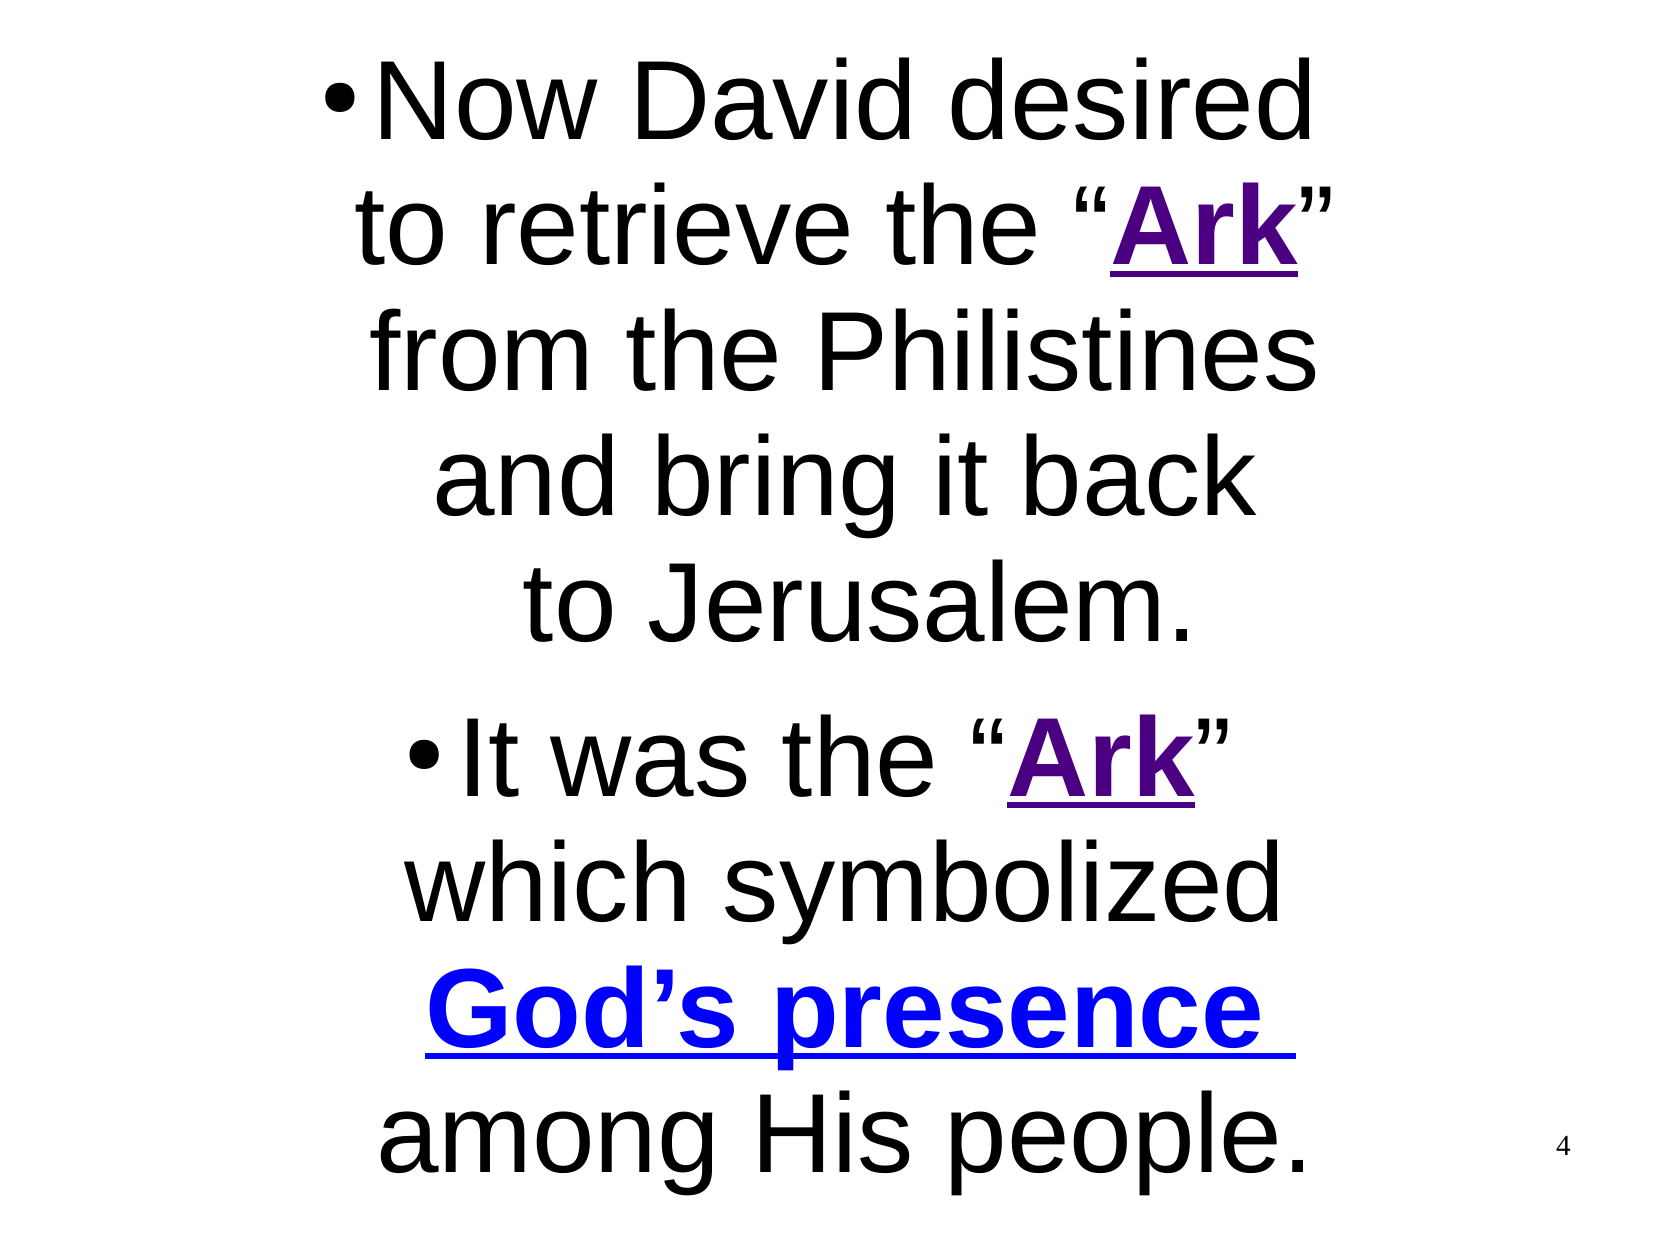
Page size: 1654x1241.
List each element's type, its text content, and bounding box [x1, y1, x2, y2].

list Now David desired to retrieve the “Ark” from the Philistines and bring it back to Jerusalem. It was the “Ark” which symbolized God’s presence among His people. [37, 37, 1613, 1201]
